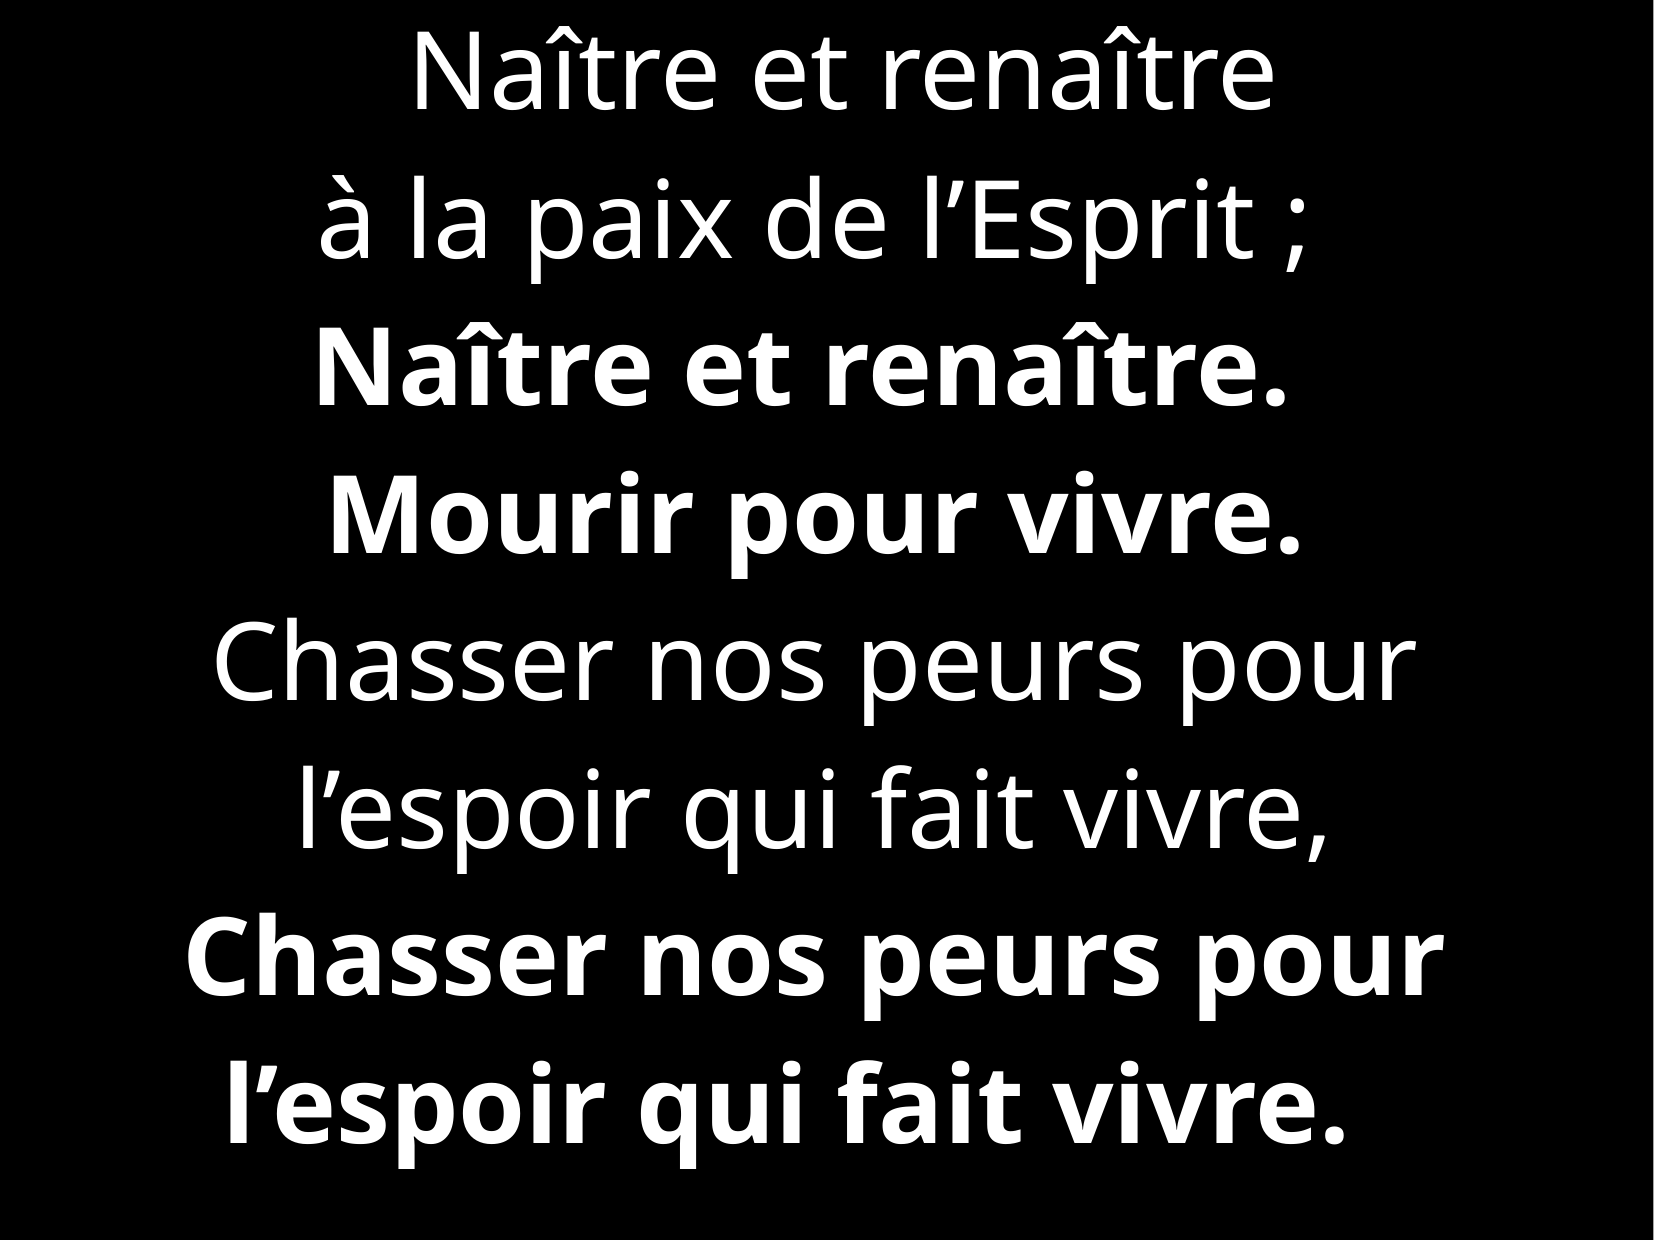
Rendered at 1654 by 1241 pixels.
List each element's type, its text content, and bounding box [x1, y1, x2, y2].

subtitle Naître et renaître à la paix de l’Esprit ; Naître et renaître. Mourir pour vivre. Chasser nos peurs pour l’espoir qui fait vivre, Chasser nos peurs pour l’espoir qui fait vivre. [70, 0, 1559, 1241]
